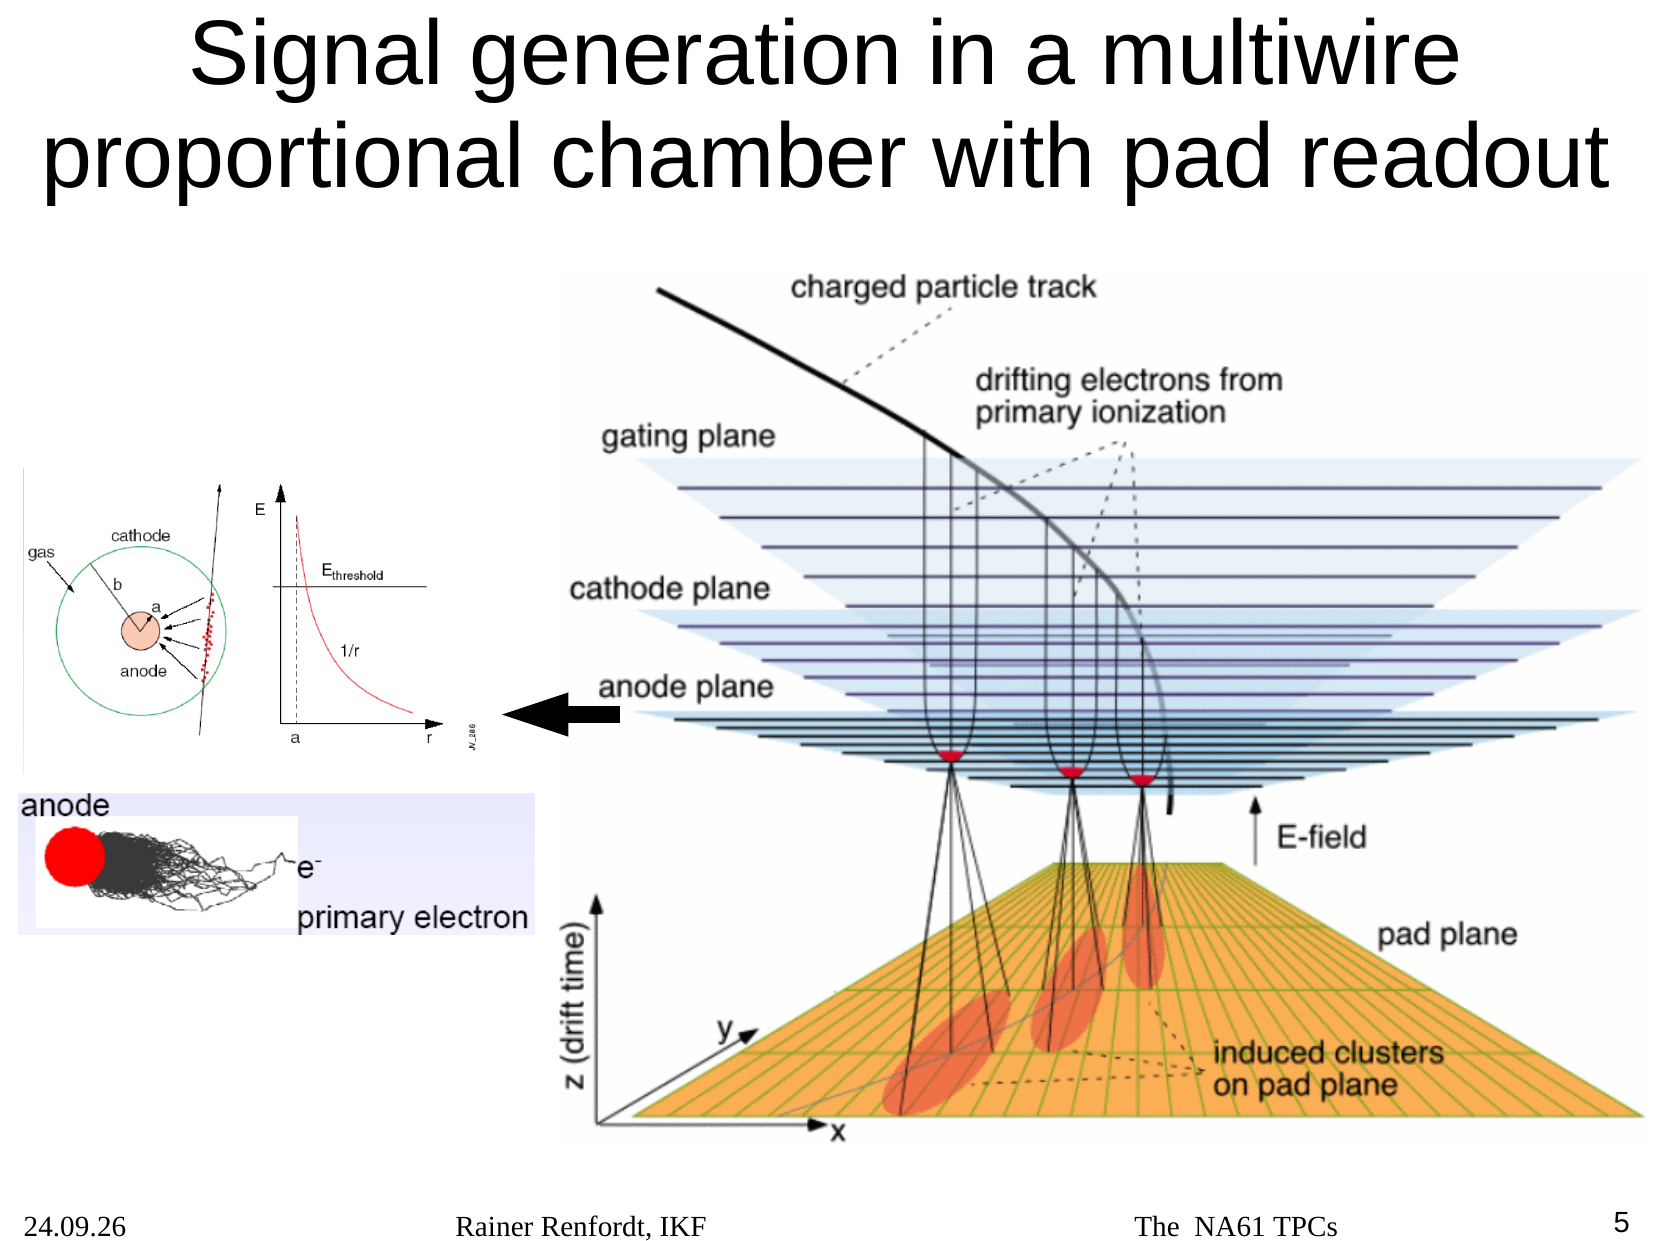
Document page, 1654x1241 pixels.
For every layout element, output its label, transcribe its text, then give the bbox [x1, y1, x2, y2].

title Signal generation in a multiwire proportional chamber with pad readout [29, 1, 1625, 207]
picture [559, 273, 1647, 1148]
picture [23, 468, 494, 774]
picture [18, 792, 535, 935]
